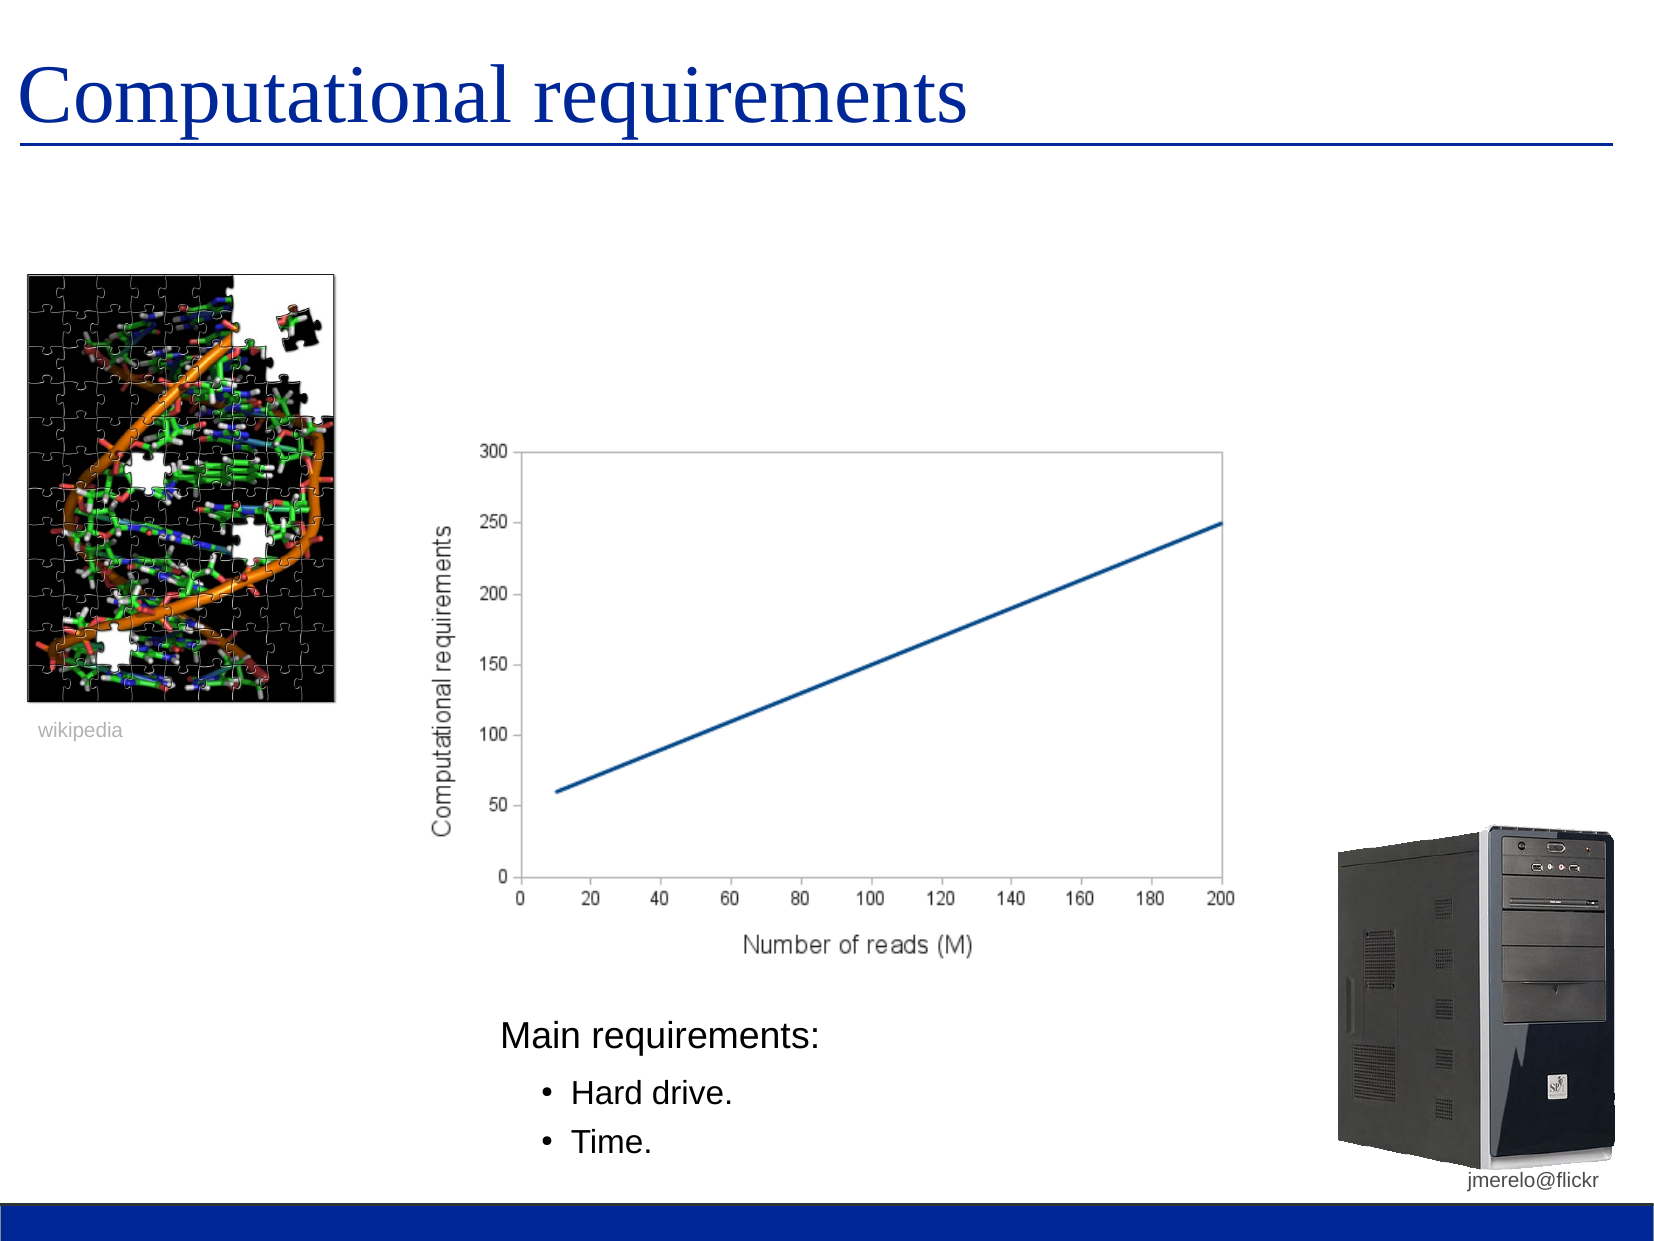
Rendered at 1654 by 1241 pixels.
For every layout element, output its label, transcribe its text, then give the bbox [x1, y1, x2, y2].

picture [418, 430, 1239, 971]
text_box jmerelo@flickr [1452, 1161, 1615, 1201]
picture [1338, 824, 1615, 1170]
title Computational requirements [17, 0, 1589, 198]
list Main requirements: Hard drive. Time. [499, 1014, 905, 1175]
text_box wikipedia [23, 711, 138, 751]
picture [24, 269, 338, 708]
